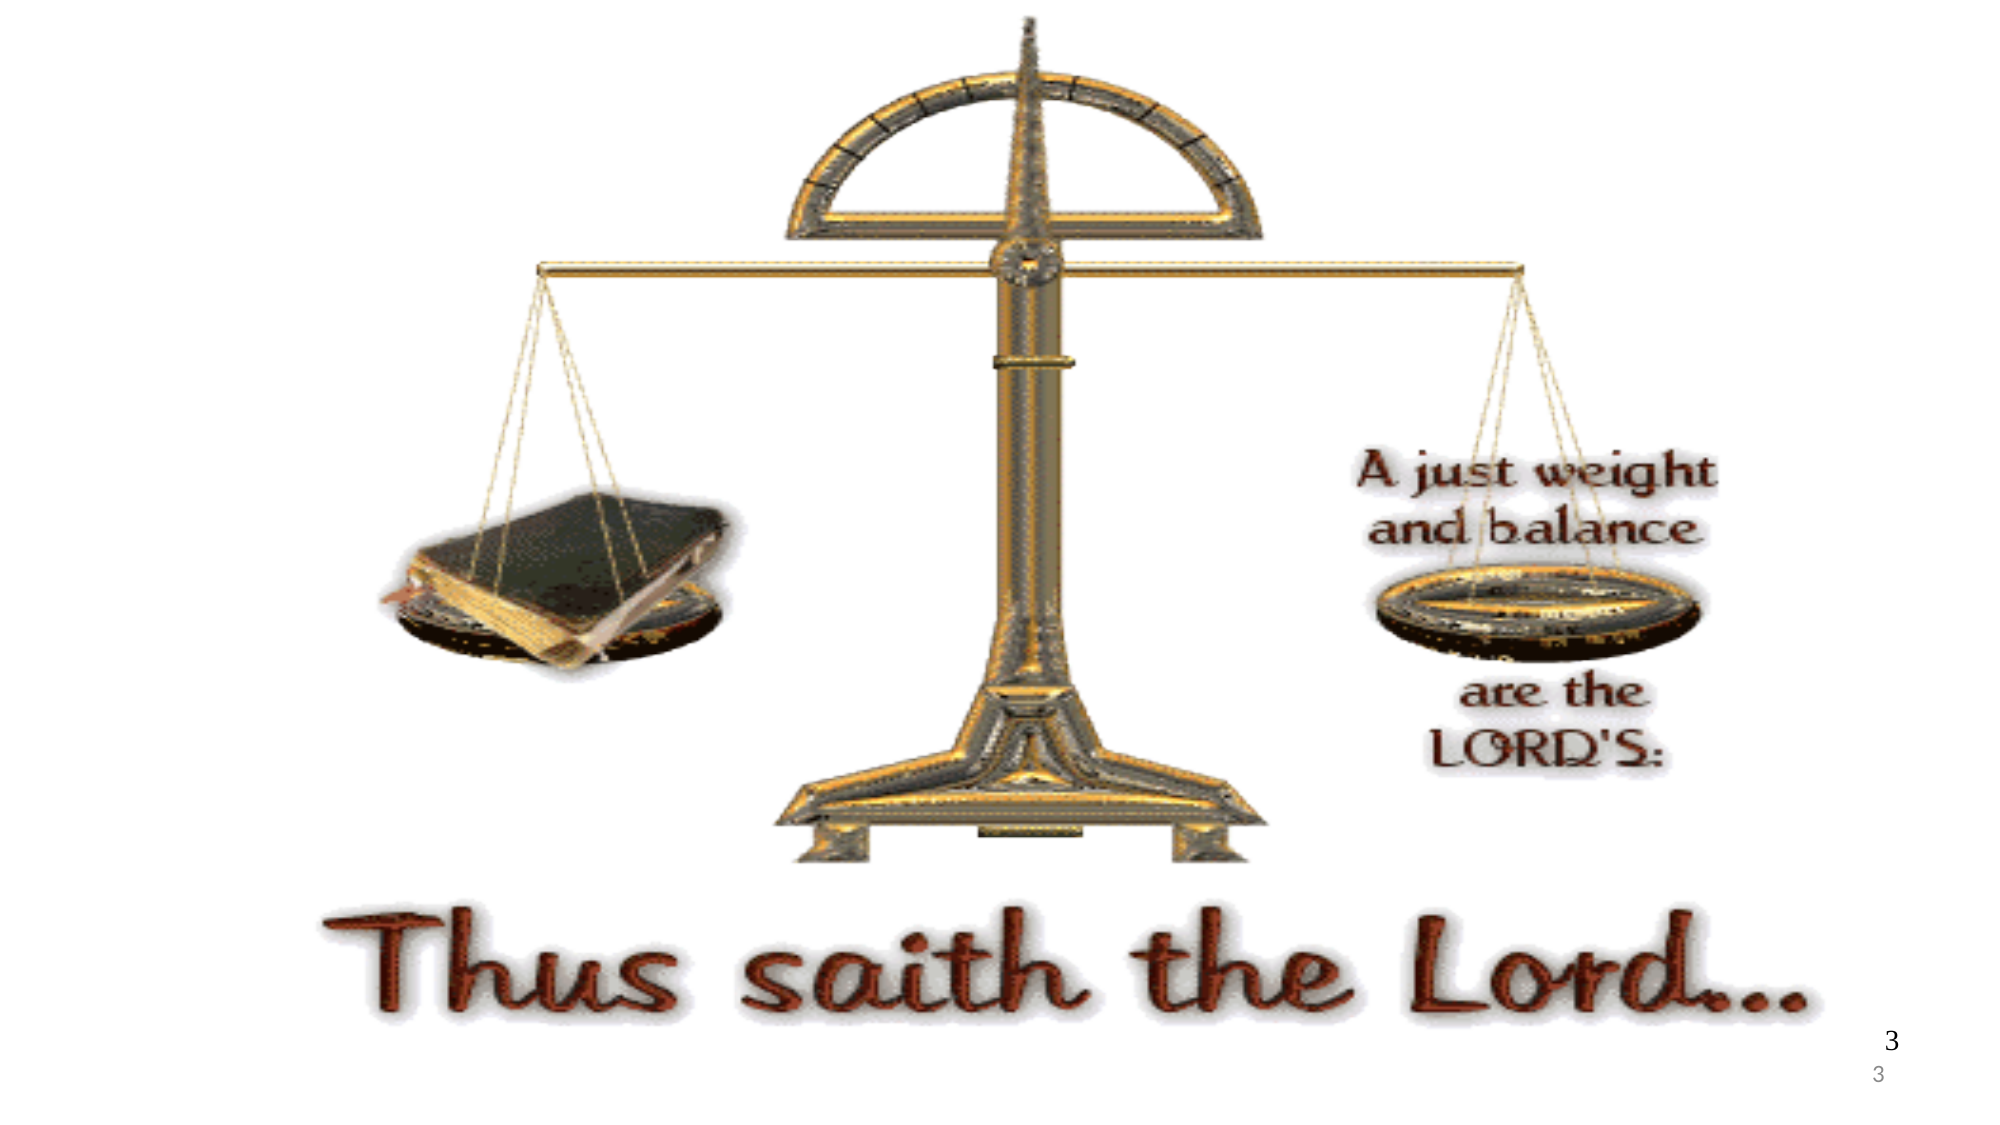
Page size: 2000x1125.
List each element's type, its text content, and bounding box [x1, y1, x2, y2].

picture [233, 0, 1922, 1036]
slide_number <number> [1433, 1042, 1900, 1103]
